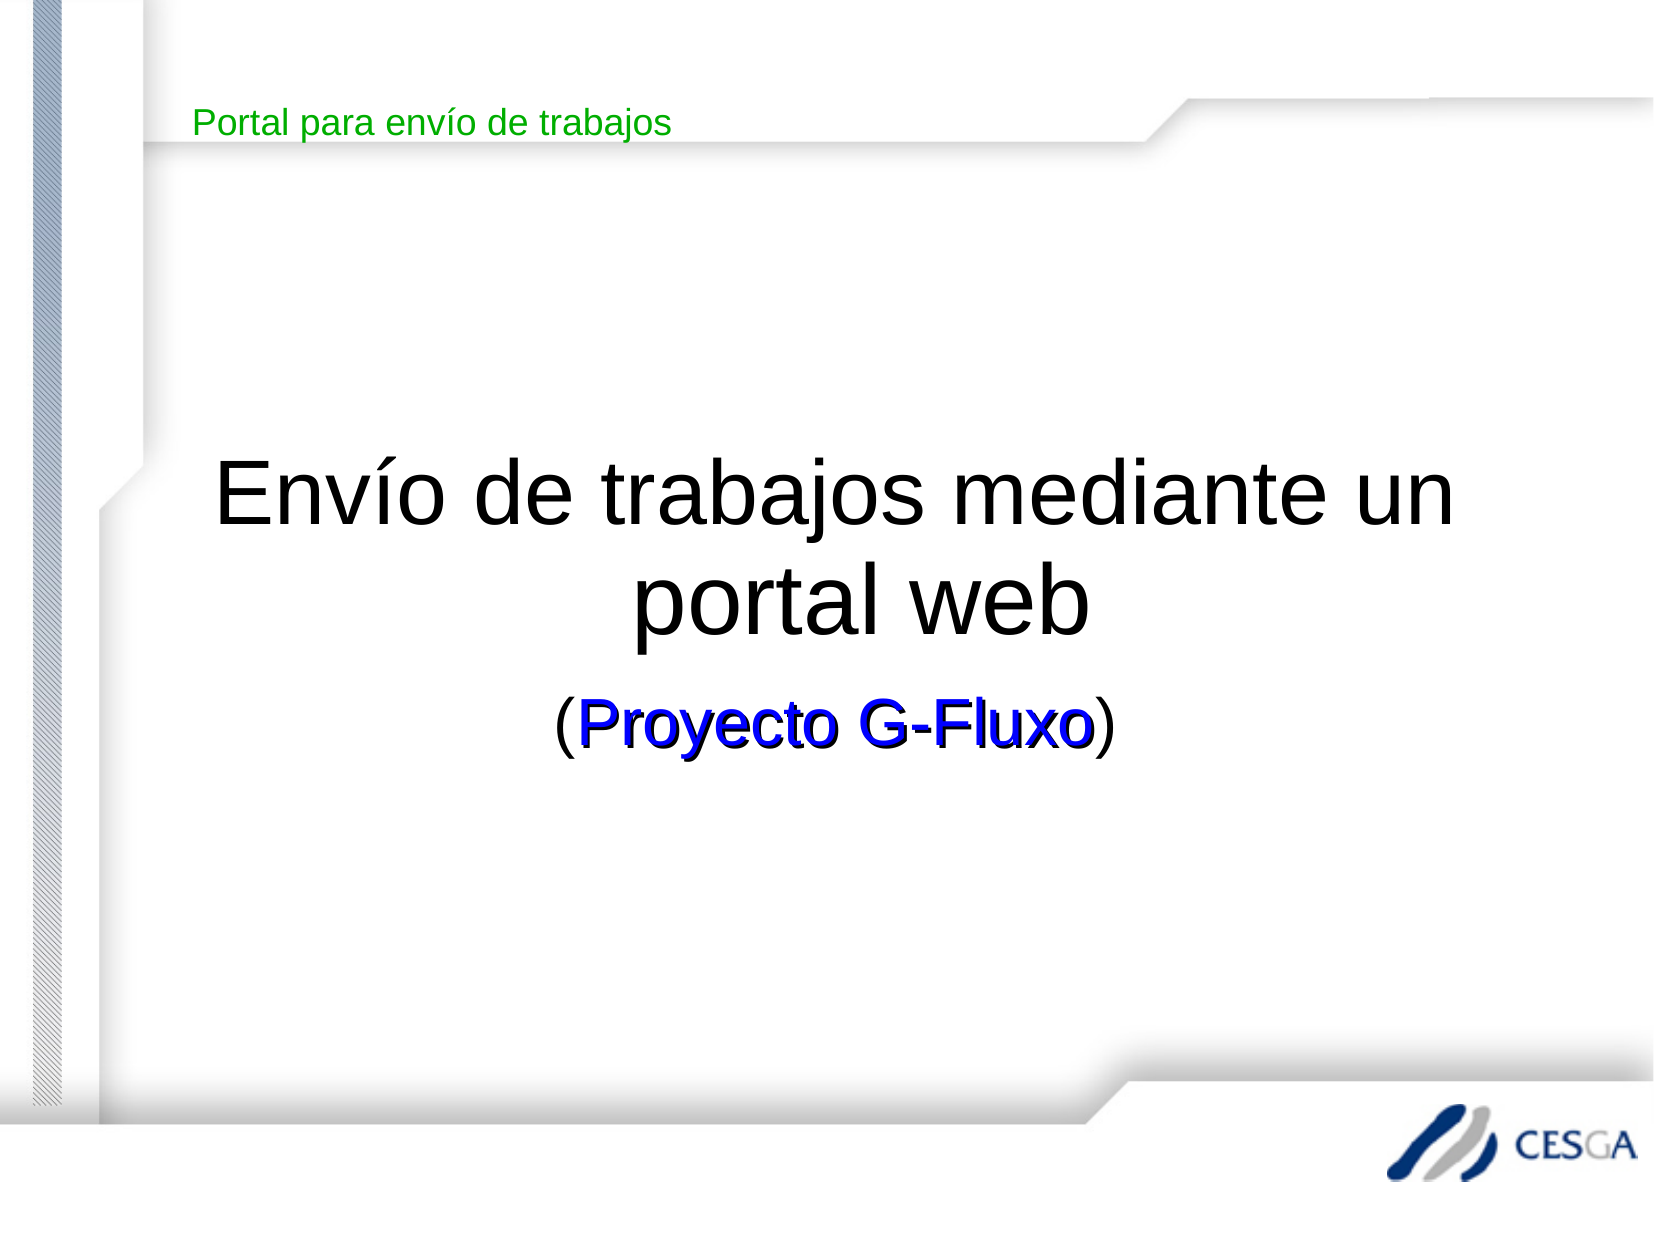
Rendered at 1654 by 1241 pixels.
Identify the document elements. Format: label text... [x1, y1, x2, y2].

text_box Envío de trabajos mediante un portal web (Proyecto G-Fluxo)‏ [82, 442, 1571, 1095]
text_box Portal para envío de trabajos [177, 88, 739, 151]
picture [0, 0, 1654, 1241]
